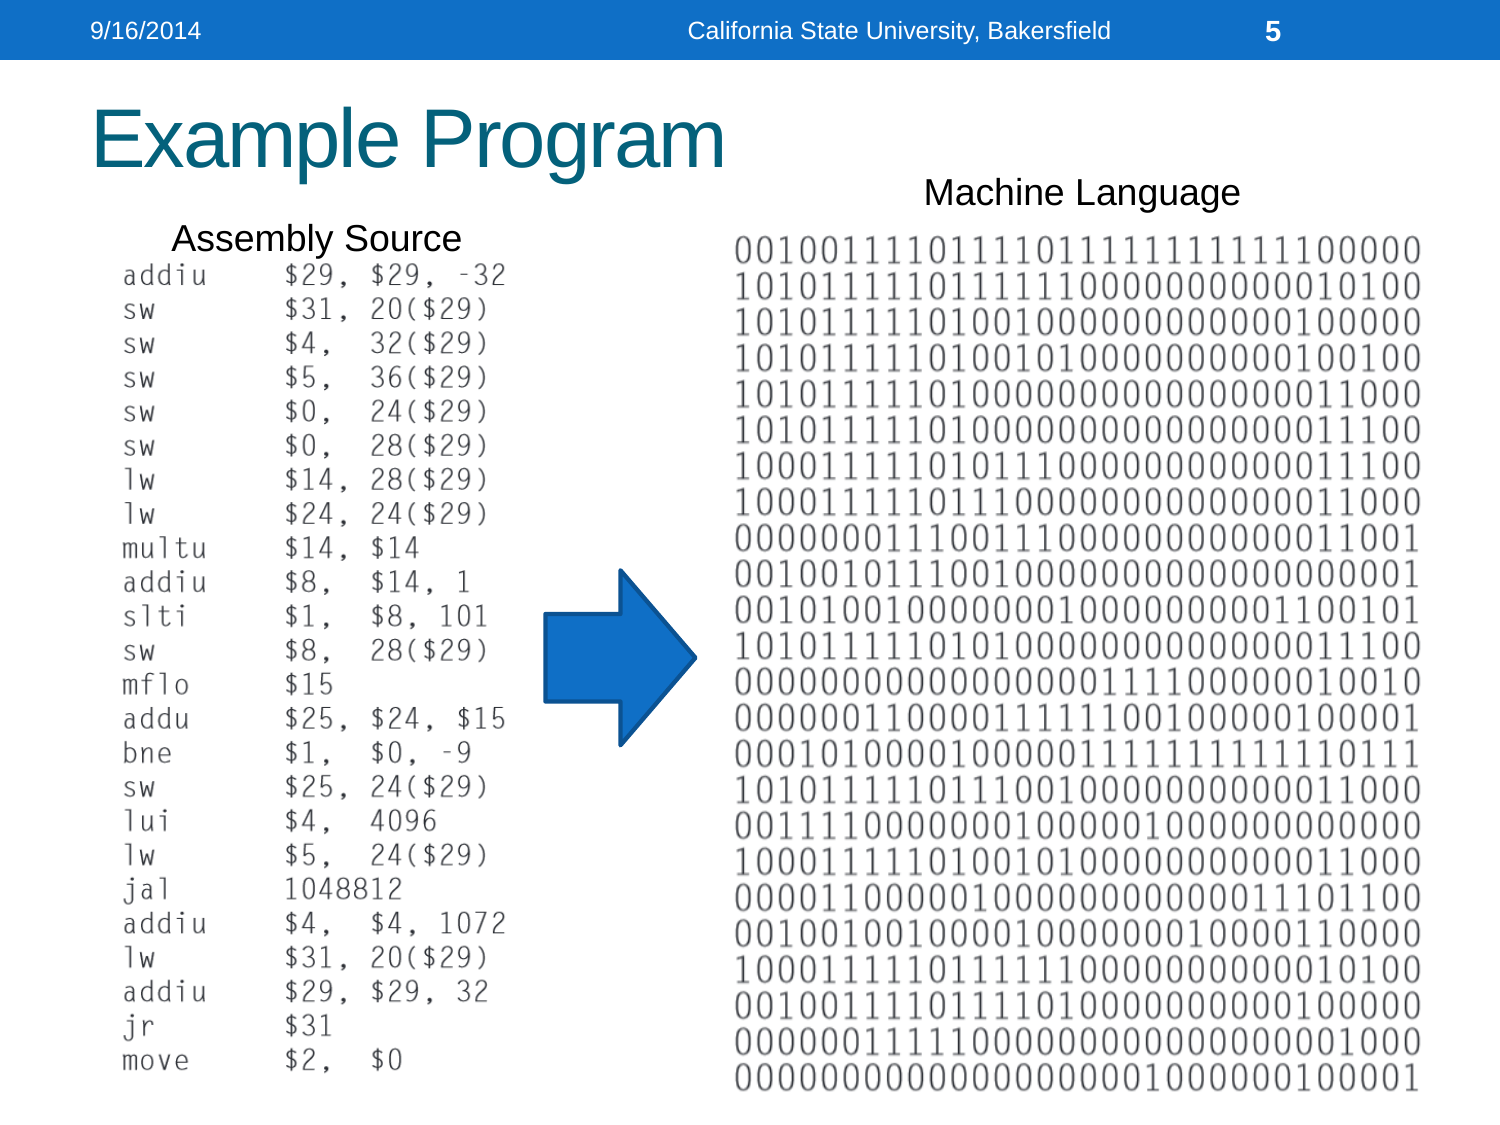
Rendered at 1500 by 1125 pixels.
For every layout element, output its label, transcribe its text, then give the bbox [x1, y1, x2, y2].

text_box Machine Language [762, 160, 1403, 221]
title Example Program [75, 53, 1425, 216]
text_box [545, 570, 696, 746]
slide_number <number> [1250, 3, 1425, 57]
picture [712, 212, 1432, 1104]
footer California State University, Bakersfield [562, 3, 1238, 57]
text_box Assembly Source [156, 206, 478, 267]
slide_number 9/16/2014 [75, 3, 550, 57]
picture [68, 212, 567, 1098]
